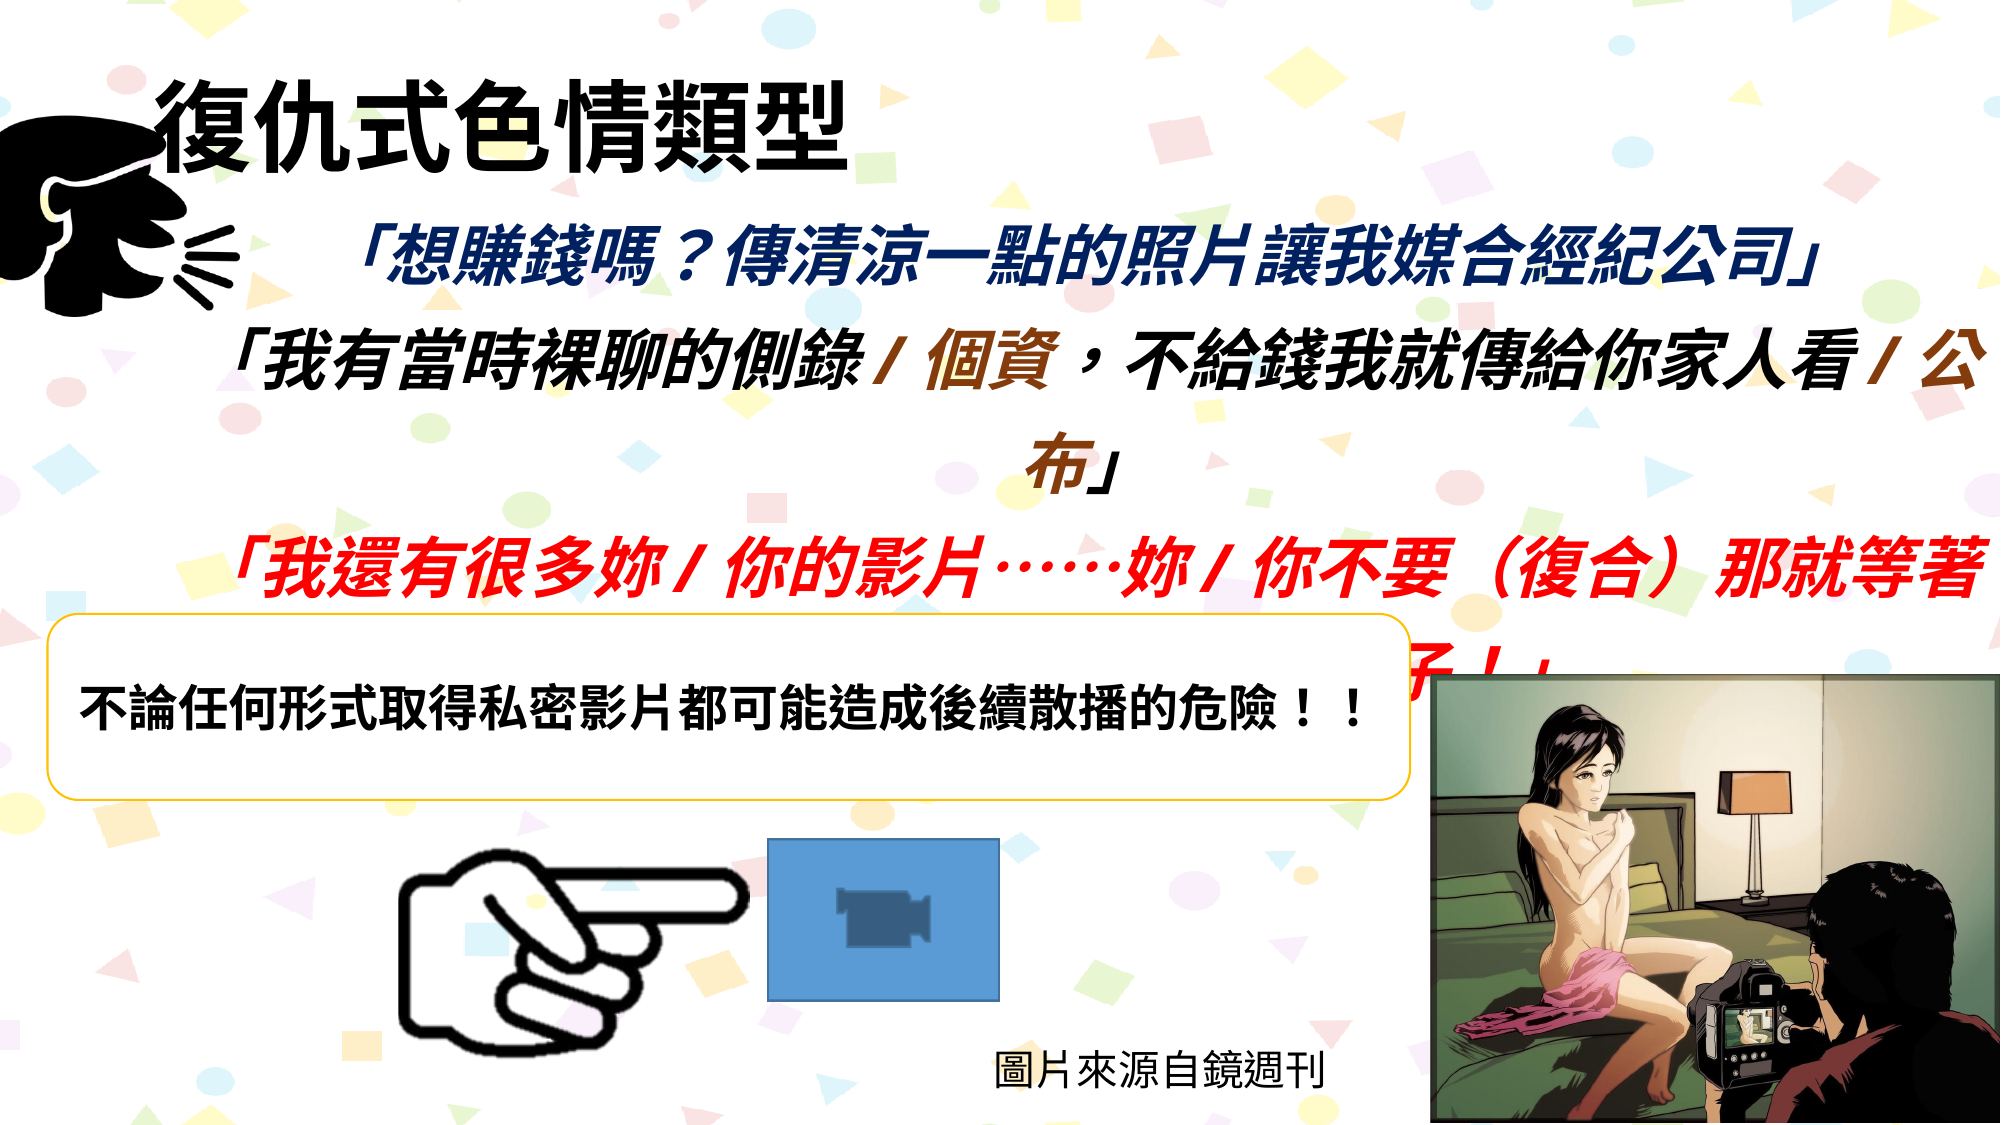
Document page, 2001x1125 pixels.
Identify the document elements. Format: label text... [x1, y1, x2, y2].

text_box 「想賺錢嗎？傳清涼一點的照片讓我媒合經紀公司」 「我有當時裸聊的側錄/個資，不給錢我就傳給你家人看/公布」 「我還有很多妳/你的影片……妳/你不要（復合）那就等著讓大家看妳/你在床上的樣子！」 [157, 182, 2000, 607]
picture [0, 112, 240, 317]
text_box 不論任何形式取得私密影片都可能造成後續散播的危險！！ [47, 613, 1411, 800]
text_box 圖片來源自鏡週刊 [959, 1036, 1361, 1102]
title 復仇式色情類型 [137, 4, 1863, 182]
picture [767, 838, 1000, 1002]
picture [398, 843, 750, 1069]
picture [1430, 675, 2000, 1123]
